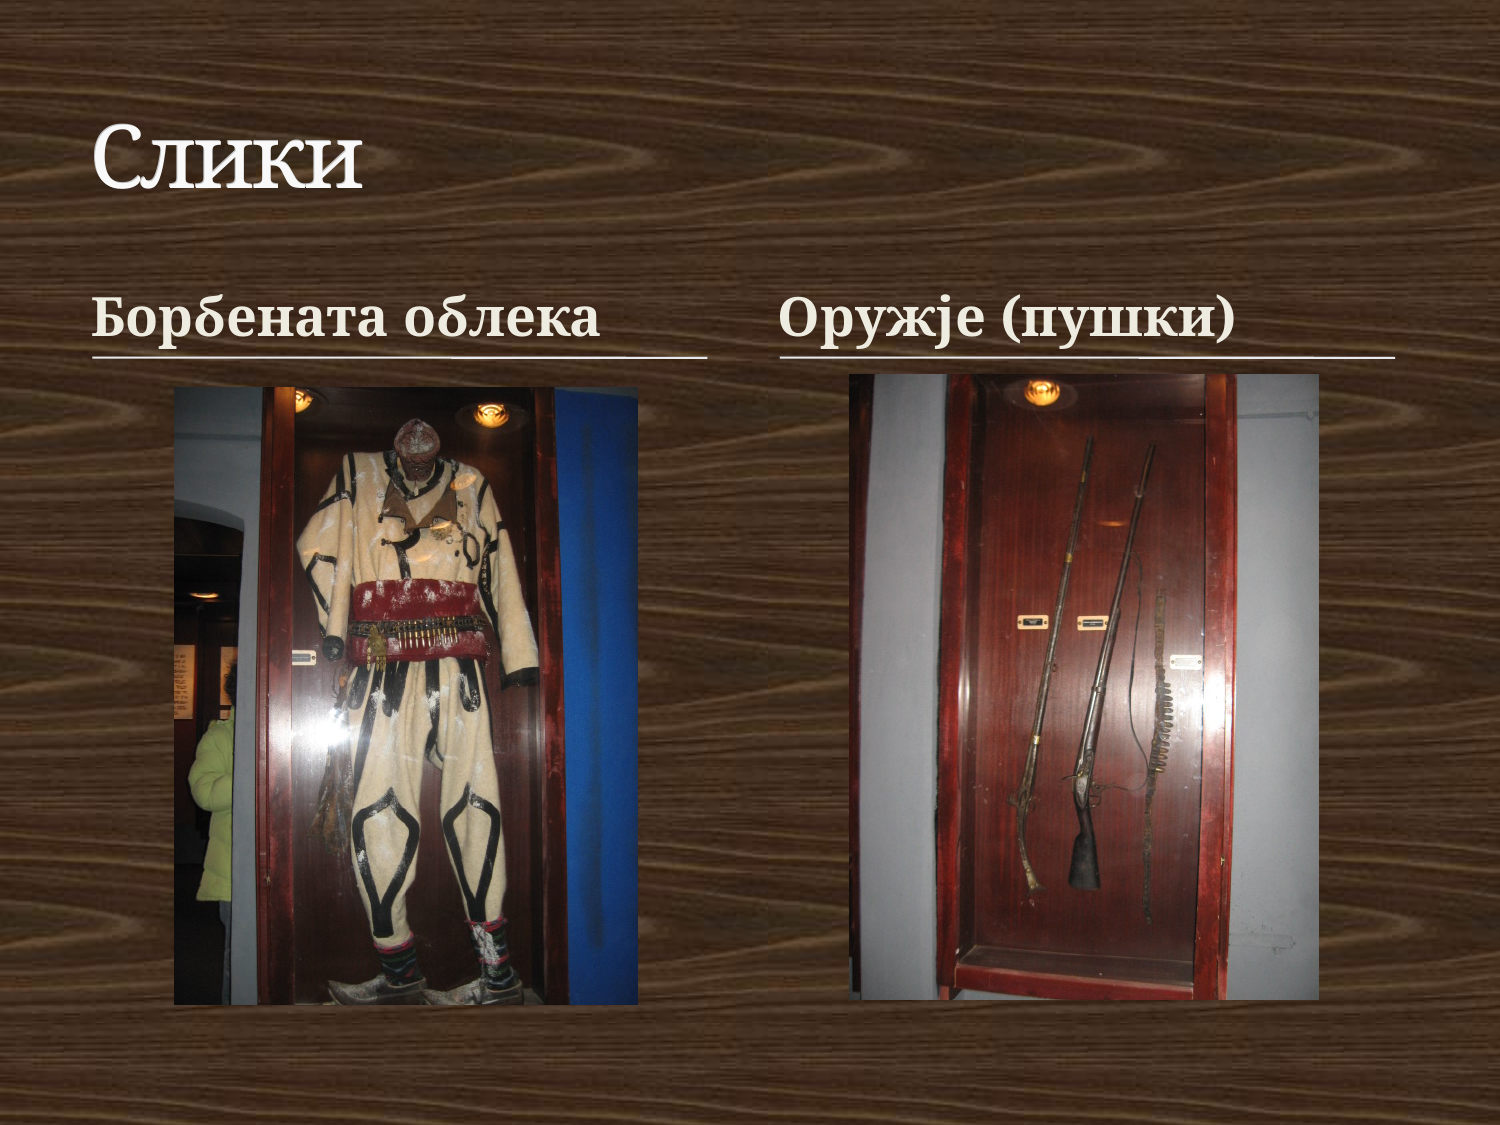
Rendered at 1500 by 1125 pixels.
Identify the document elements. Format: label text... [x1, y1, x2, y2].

picture [849, 375, 1319, 1000]
picture [174, 387, 638, 1005]
title Слики [75, 25, 1426, 214]
list Борбената облека [75, 229, 738, 355]
list Оружје (пушки) [762, 229, 1426, 355]
